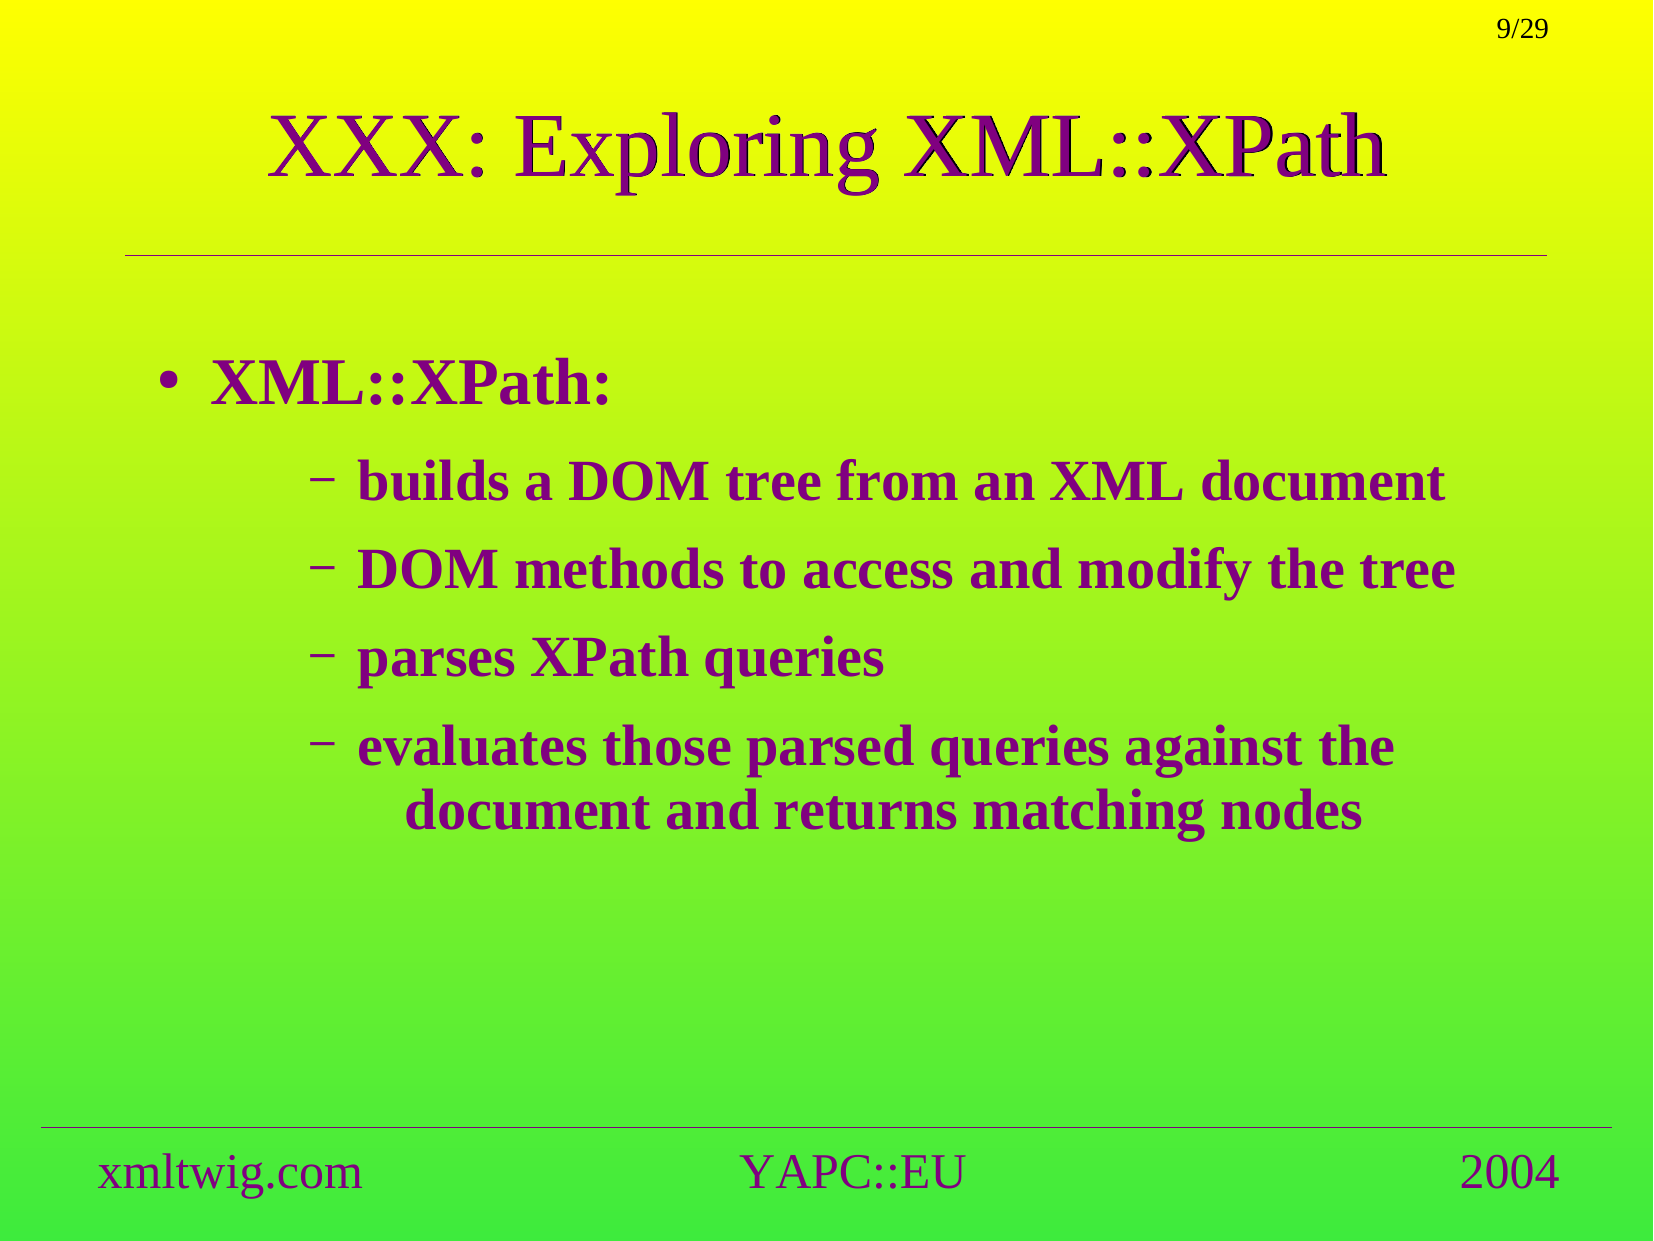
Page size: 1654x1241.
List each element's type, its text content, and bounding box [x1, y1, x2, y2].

title XXX: Exploring XML::XPath [121, 66, 1533, 225]
list XML::XPath: builds a DOM tree from an XML document DOM methods to access and modify the tree parses XPath queries evaluates those parsed queries against the document and returns matching nodes [121, 344, 1533, 1067]
